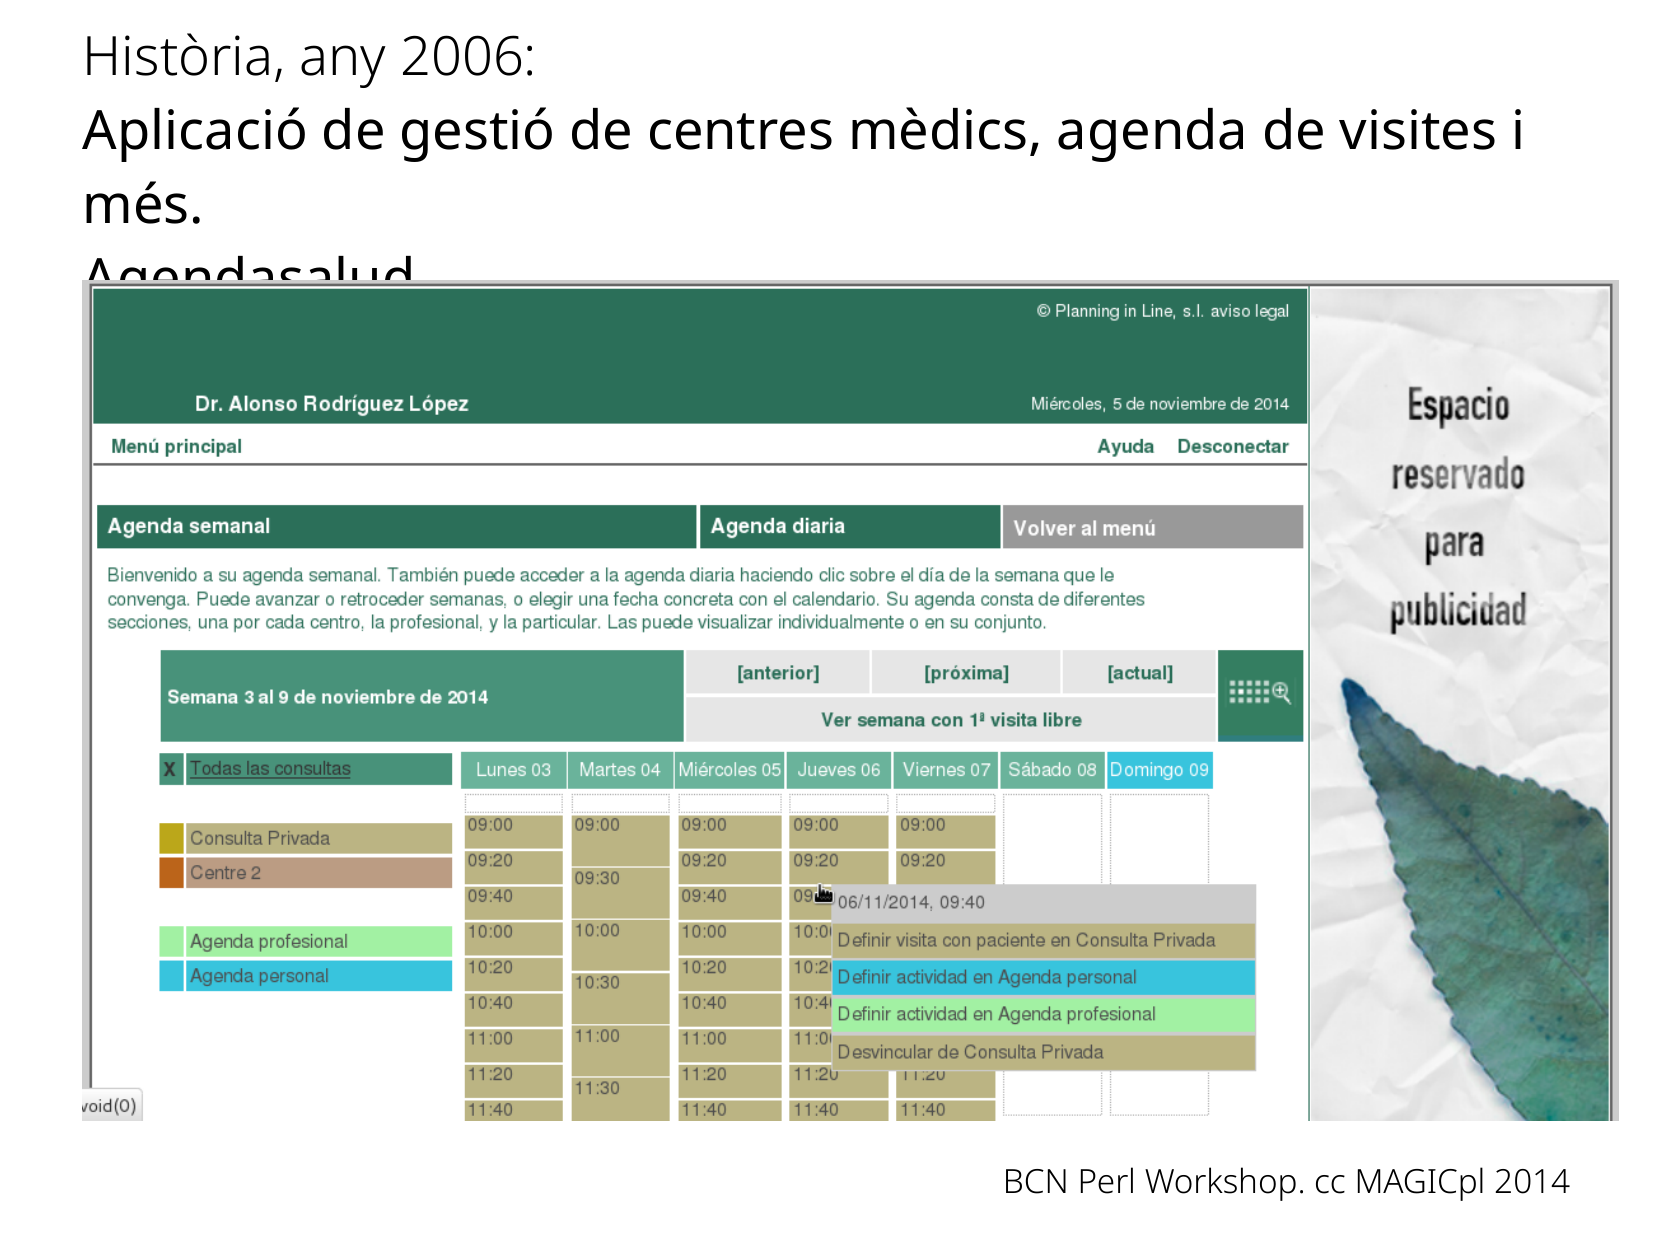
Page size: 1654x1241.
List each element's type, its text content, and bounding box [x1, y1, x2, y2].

title BCN Perl Workshop. cc MAGICpl 2014 [82, 1139, 1571, 1223]
title Història, any 2006: Aplicació de gestió de centres mèdics, agenda de visites i més. Agendasalud [82, 67, 1571, 263]
picture [82, 280, 1619, 1121]
